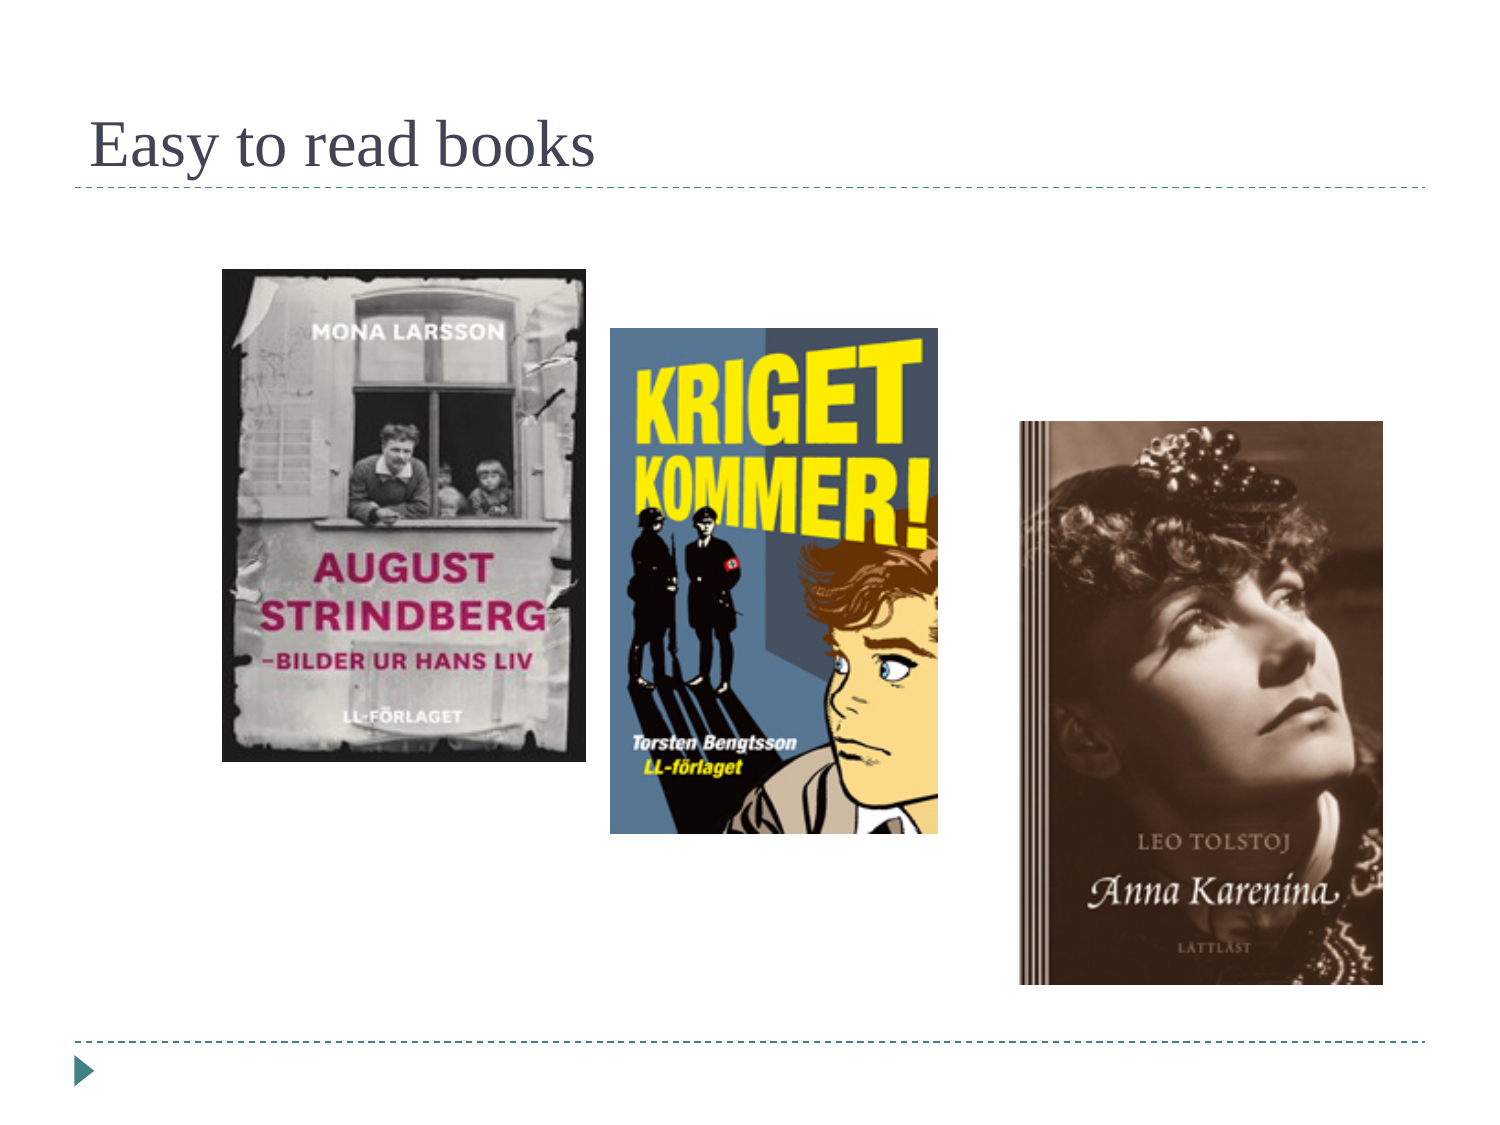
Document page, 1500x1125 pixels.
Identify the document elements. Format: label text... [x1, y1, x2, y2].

title Easy to read books [75, 24, 1426, 188]
text_box [610, 328, 938, 834]
picture [1019, 421, 1383, 985]
picture [222, 269, 586, 762]
